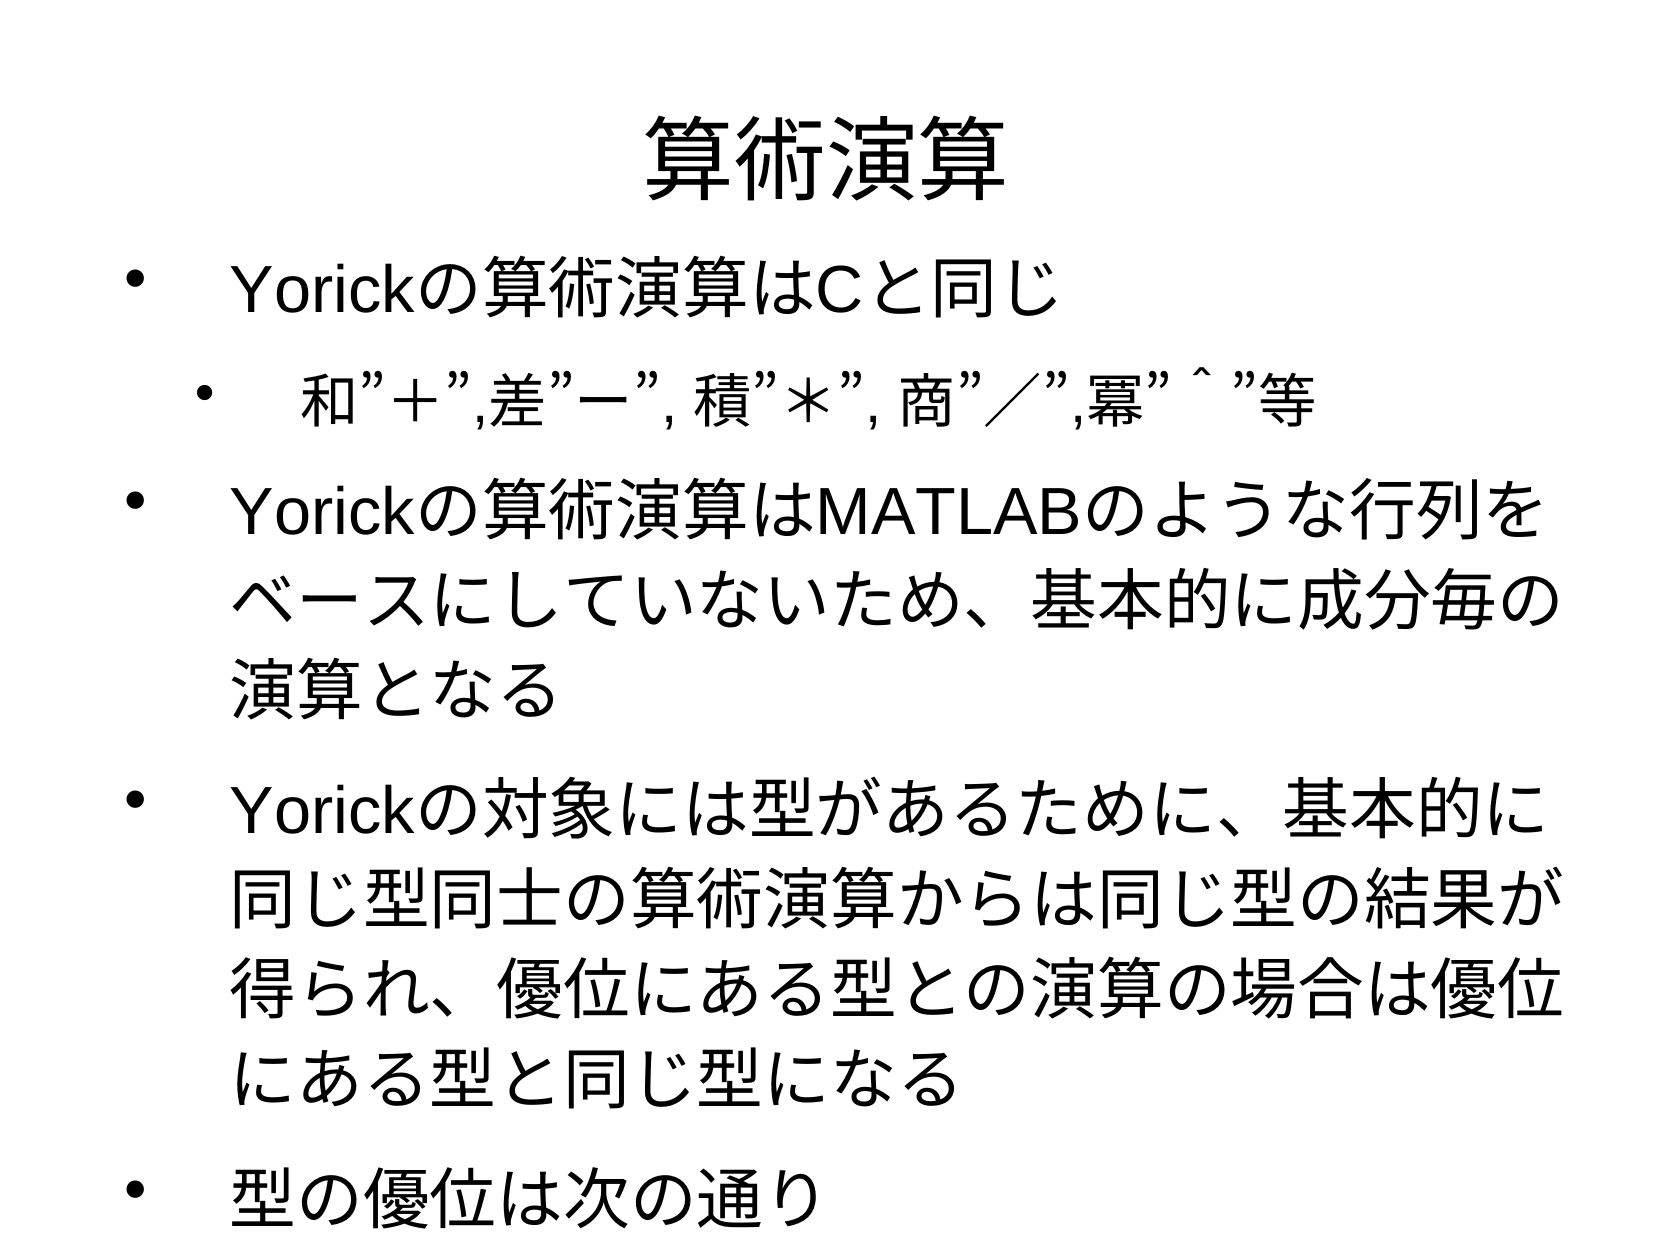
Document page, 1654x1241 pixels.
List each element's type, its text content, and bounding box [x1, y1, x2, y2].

title 算術演算 [82, 56, 1571, 249]
list Yorickの算術演算はCと同じ 和”＋”,差”ー”, 積”＊”, 商”／”,冪”＾”等 Yorickの算術演算はMATLABのような行列を ベースにしていないため、基本的に成分毎の 演算となる Yorickの対象には型があるために、基本的に同じ型同士の算術演算からは同じ型の結果が得られ、優位にある型との演算の場合は優位にある型と同じ型になる 型の優位は次の通り double>long>int>shot>char [88, 236, 1577, 1183]
